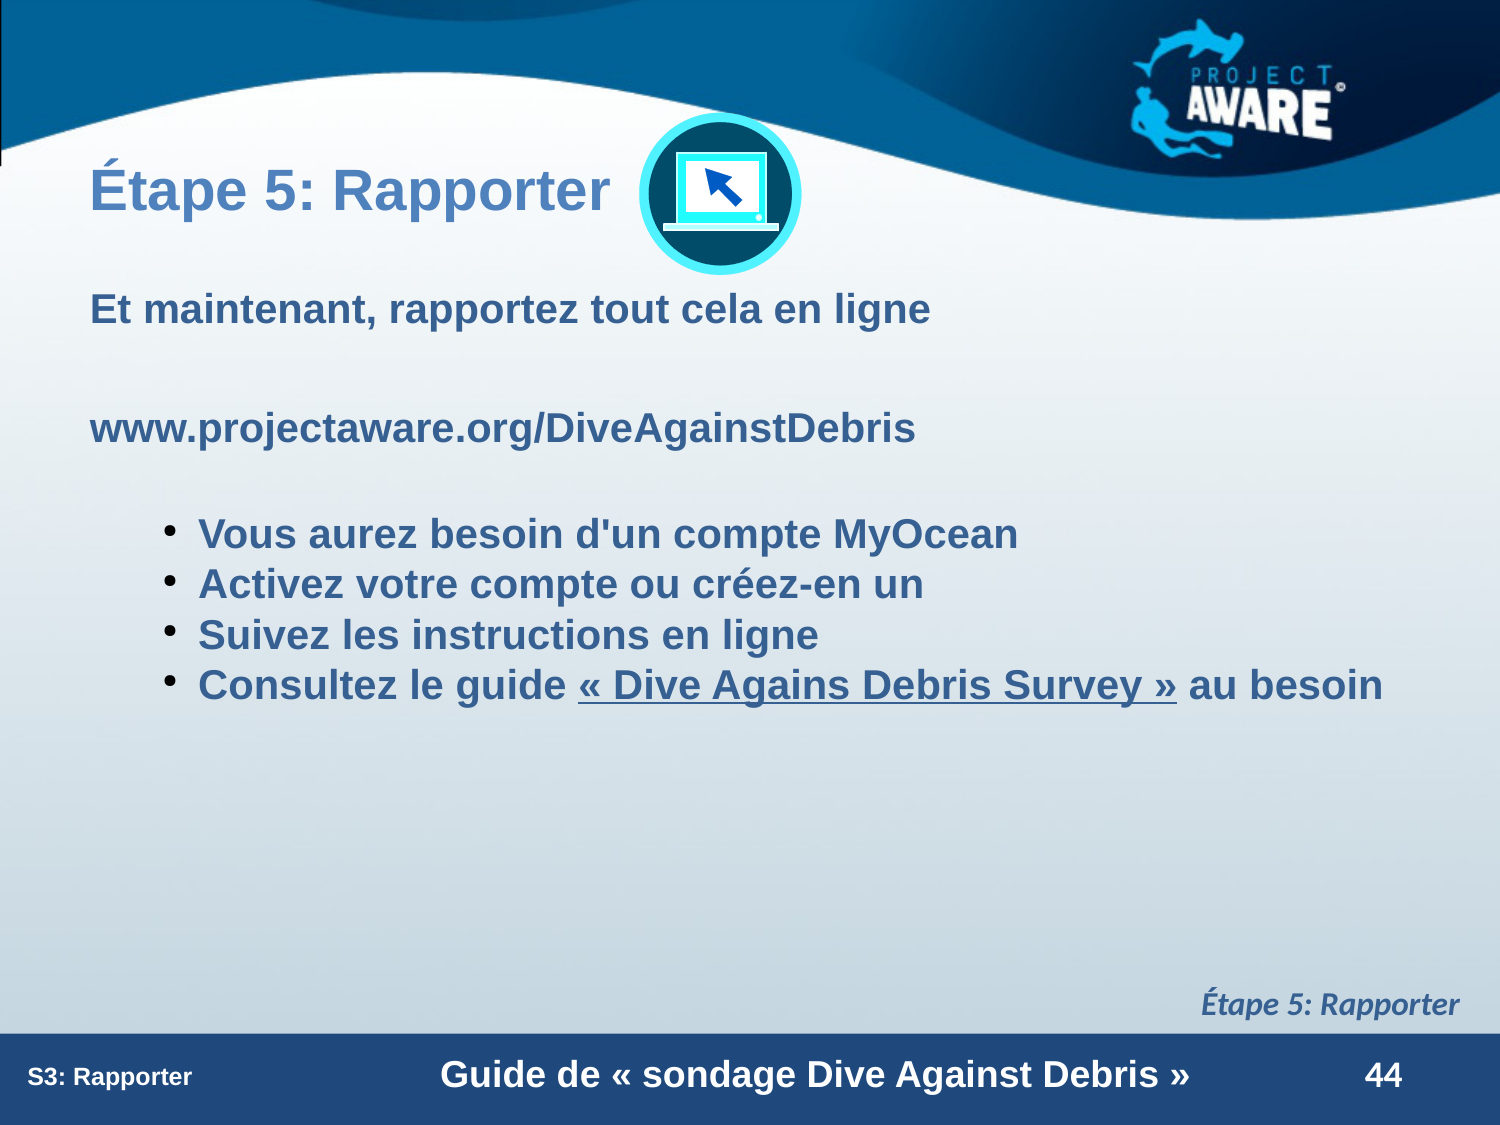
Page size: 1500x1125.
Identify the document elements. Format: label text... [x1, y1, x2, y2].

text_box Étape 5: Rapporter [75, 145, 638, 237]
text_box www.projectaware.org/DiveAgainstDebris [75, 393, 1413, 473]
text_box <numéro> [1350, 1042, 1475, 1103]
text_box S3: Rapporter [12, 1052, 425, 1103]
text_box Vous aurez besoin d'un compte MyOcean Activez votre compte ou créez-en un Suivez les instructions en ligne Consultez le guide « Dive Agains Debris Survey » au besoin [112, 399, 1441, 768]
picture [0, 0, 1500, 1037]
text_box Et maintenant, rapportez tout cela en ligne [74, 274, 1413, 355]
text_box Étape 5: Rapporter [999, 975, 1475, 1025]
text_box Guide de « sondage Dive Against Debris » [425, 1042, 1276, 1103]
